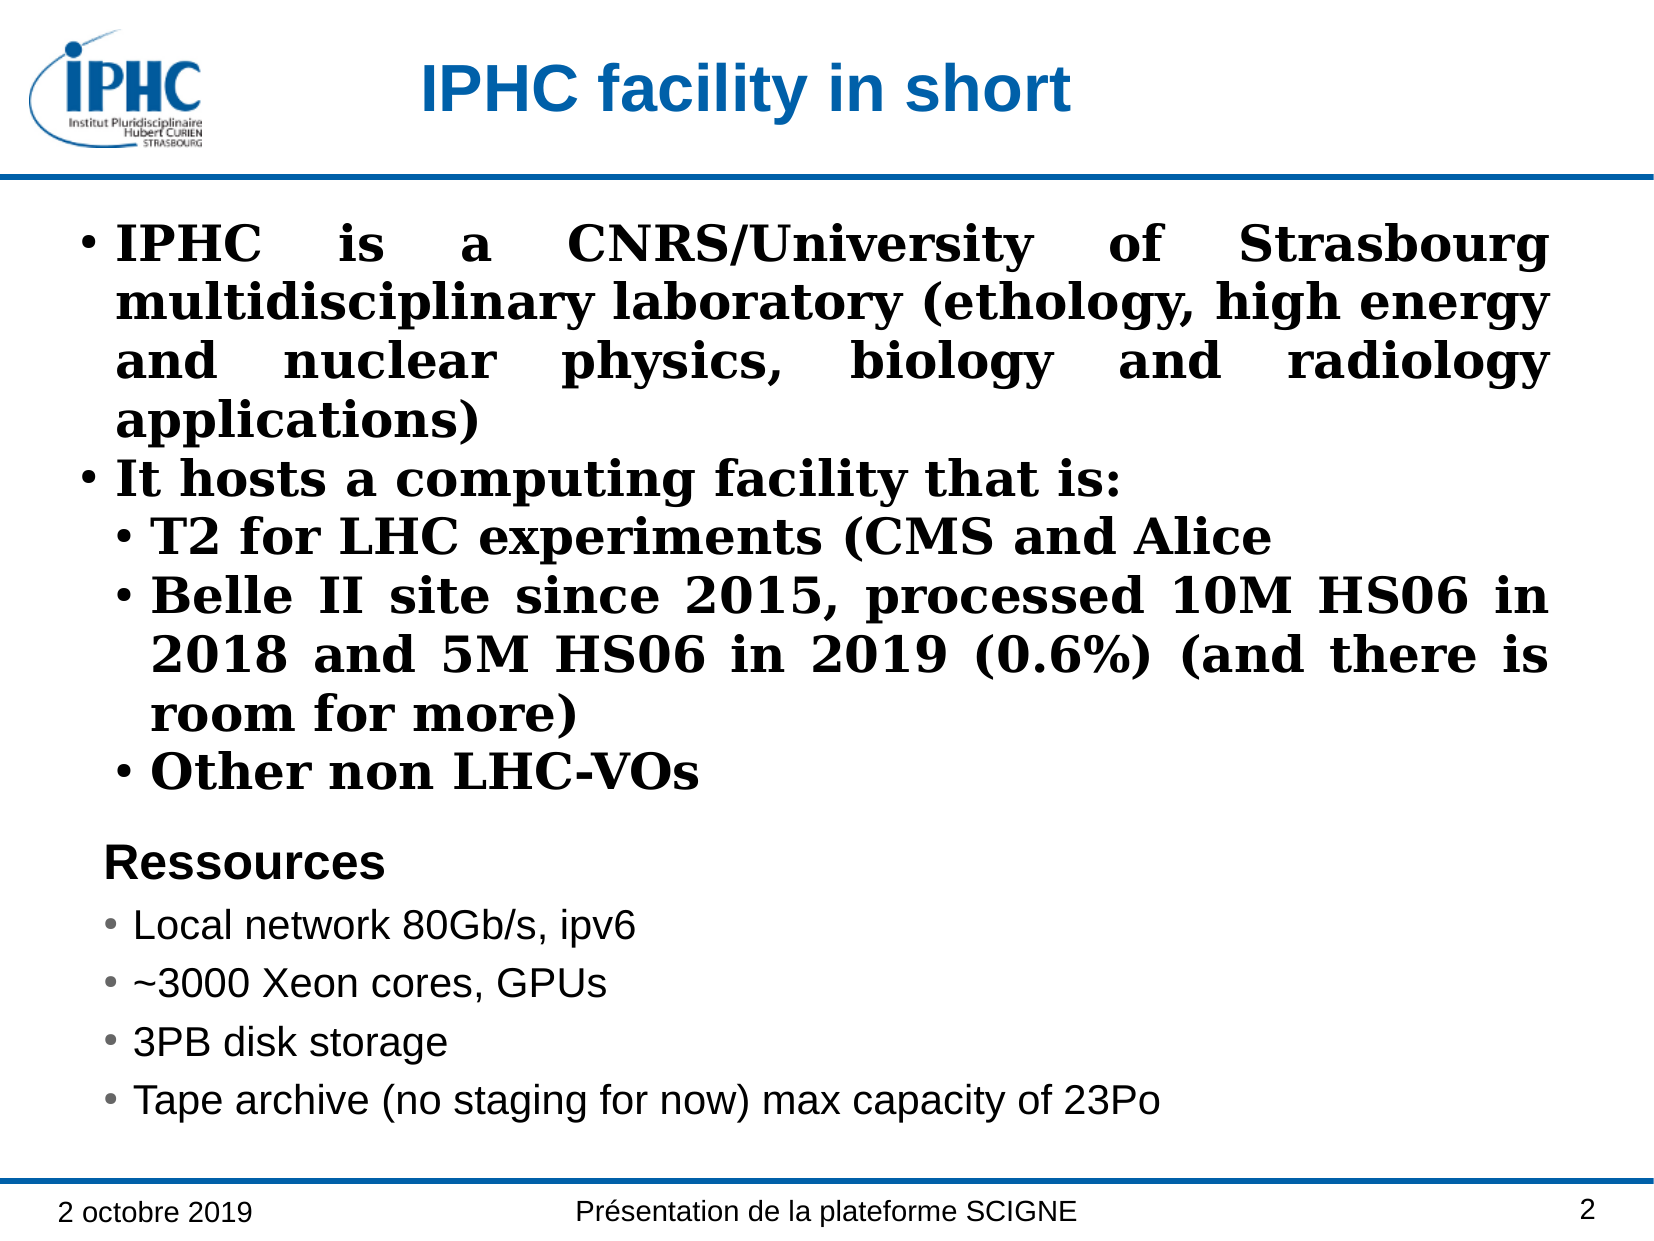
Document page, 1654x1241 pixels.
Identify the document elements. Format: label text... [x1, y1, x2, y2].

picture [29, 29, 202, 148]
text_box Ressources Local network 80Gb/s, ipv6 ~3000 Xeon cores, GPUs 3PB disk storage Tape archive (no staging for now) max capacity of 23Po [88, 826, 1654, 1233]
text_box IPHC is a CNRS/University of Strasbourg multidisciplinary laboratory (ethology, high energy and nuclear physics, biology and radiology applications) It hosts a computing facility that is: T2 for LHC experiments (CMS and Alice Belle II site since 2015, processed 10M HS06 in 2018 and 5M HS06 in 2019 (0.6%) (and there is room for more) Other non LHC-VOs [29, 206, 1565, 1170]
text_box IPHC facility in short [405, 43, 1249, 134]
